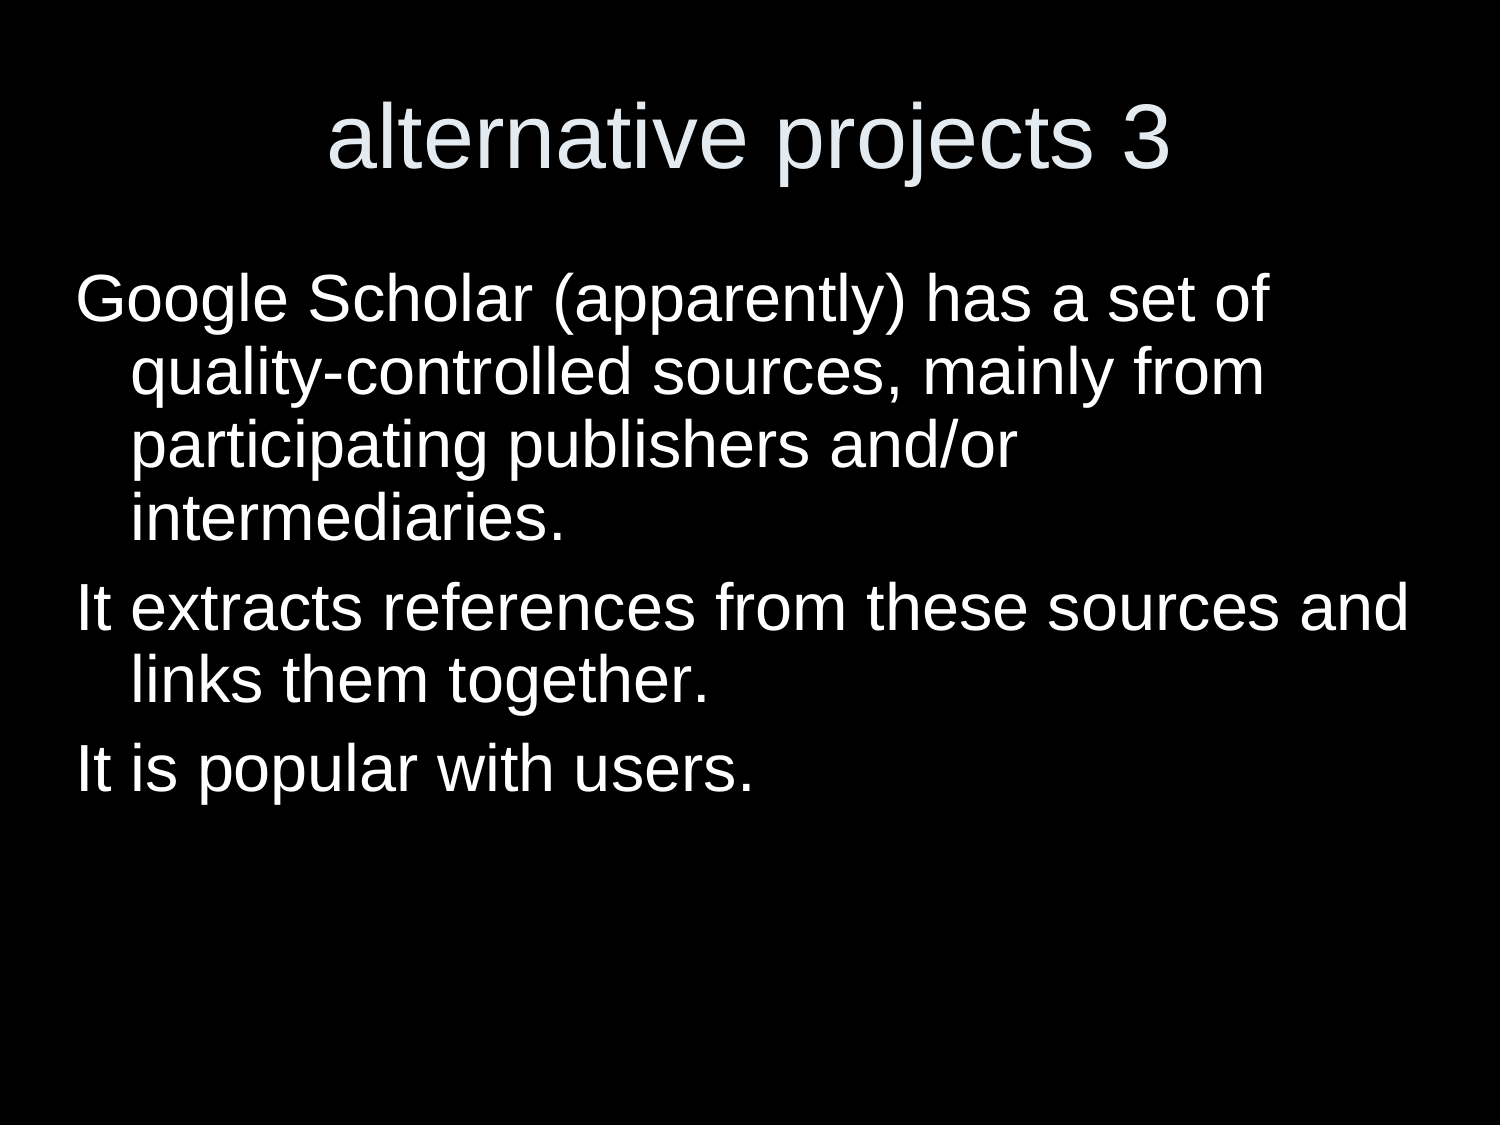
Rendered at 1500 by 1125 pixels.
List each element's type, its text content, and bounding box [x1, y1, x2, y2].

list Google Scholar (apparently) has a set of quality-controlled sources, mainly from participating publishers and/or intermediaries. It extracts references from these sources and links them together. It is popular with users. [75, 262, 1426, 991]
title alternative projects 3 [75, 28, 1426, 250]
